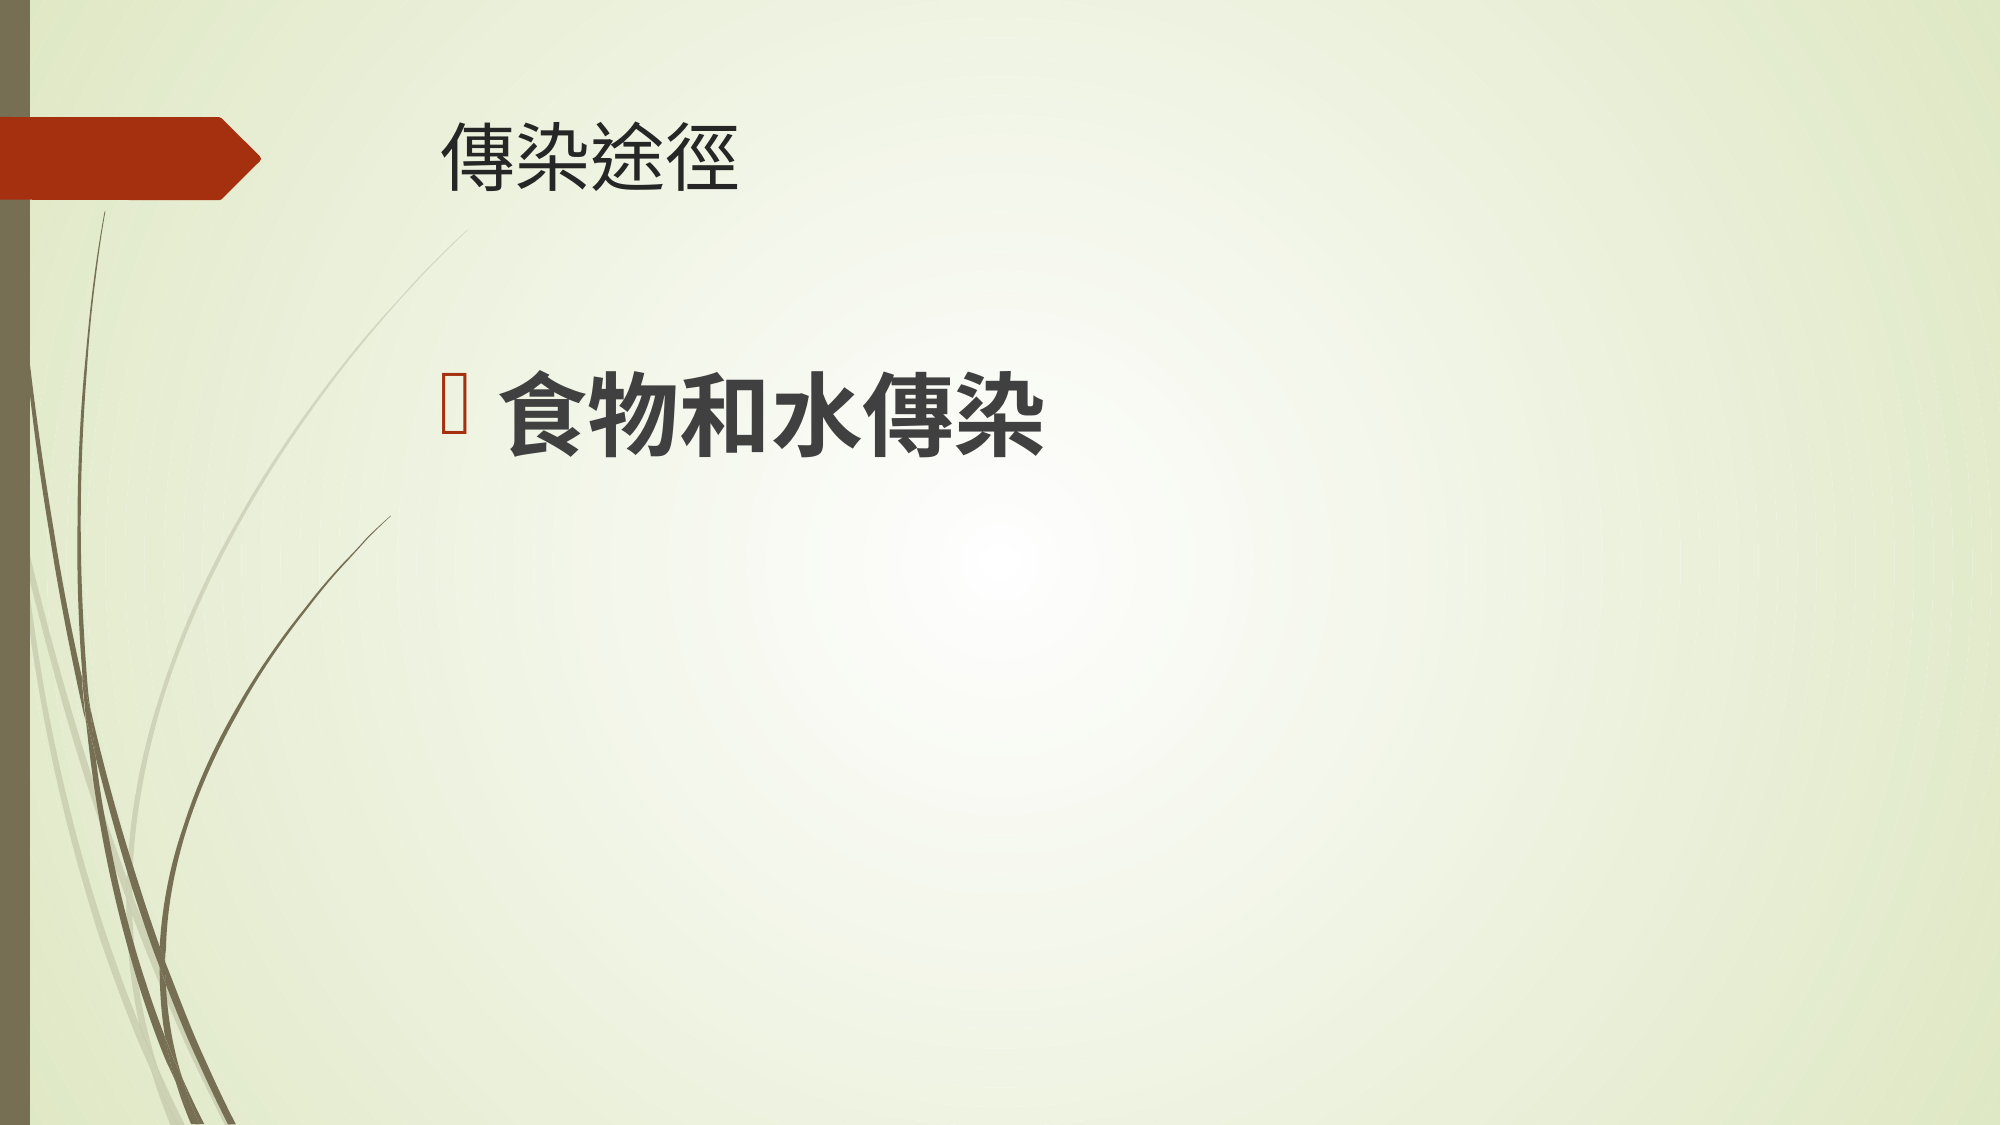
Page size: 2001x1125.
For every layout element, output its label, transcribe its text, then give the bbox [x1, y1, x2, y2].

title 傳染途徑 [425, 102, 1888, 313]
list 食物和水傳染 [424, 350, 1888, 970]
